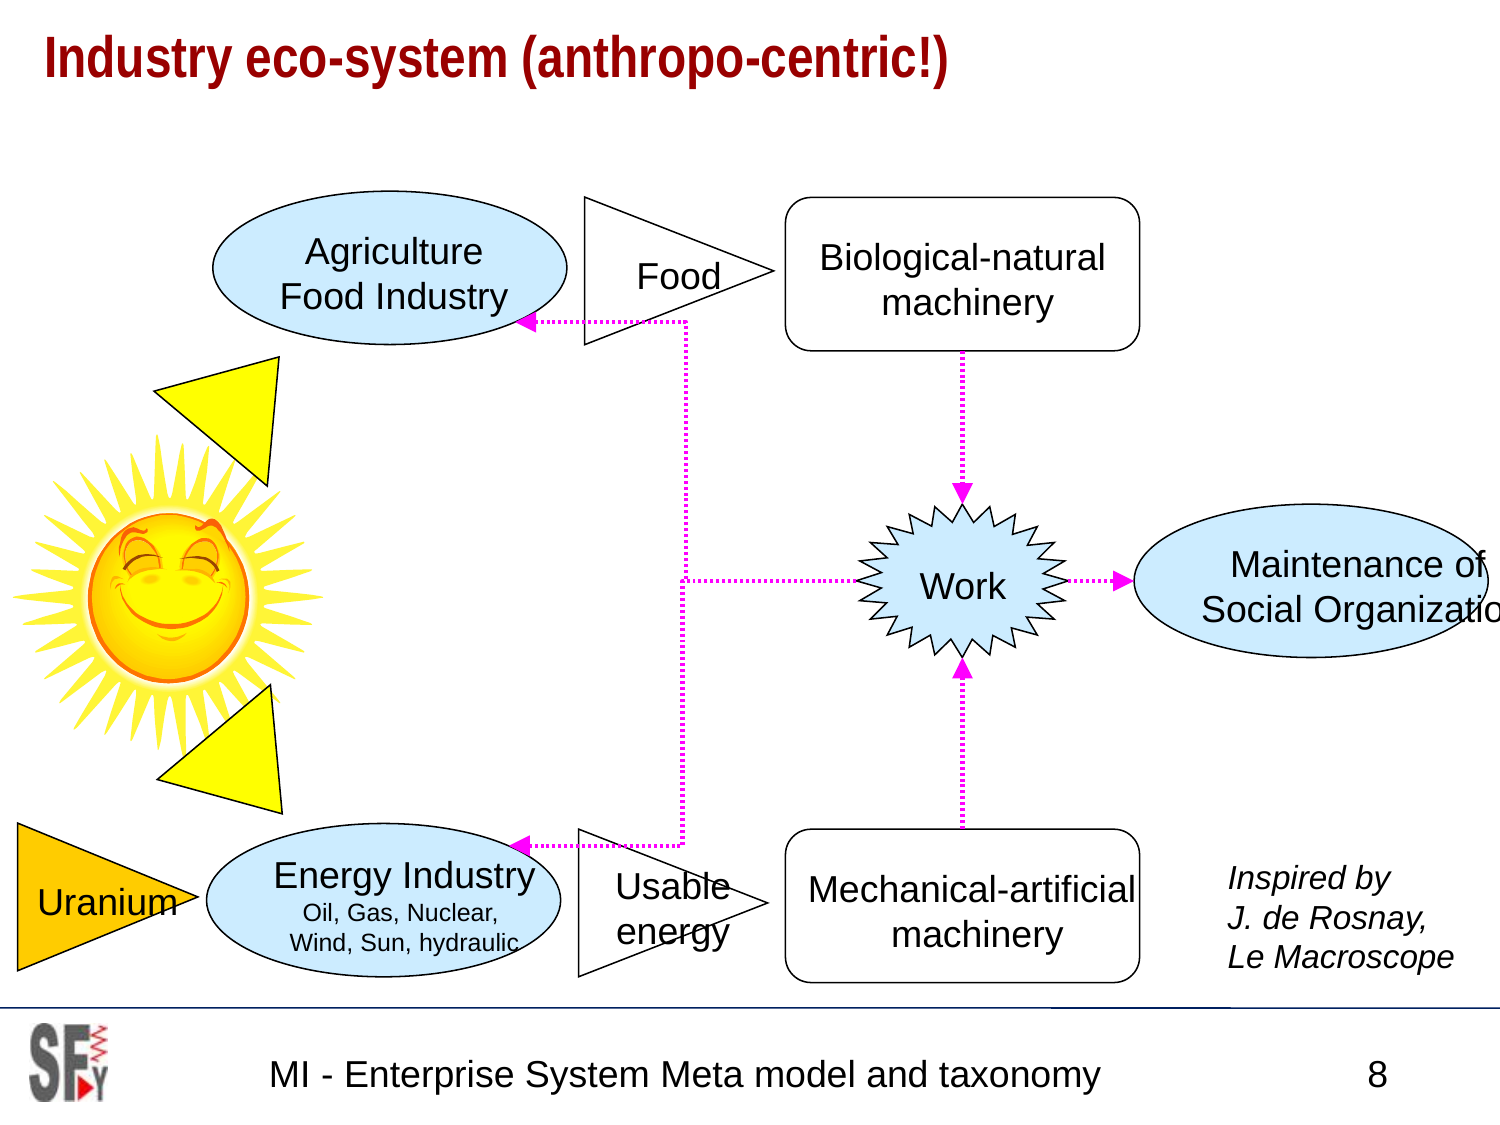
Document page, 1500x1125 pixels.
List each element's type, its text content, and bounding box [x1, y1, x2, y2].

text_box Food [584, 197, 774, 345]
text_box Inspired by J. de Rosnay, Le Macroscope [1212, 840, 1471, 984]
text_box Energy Industry Oil, Gas, Nuclear, Wind, Sun, hydraulic [206, 823, 561, 977]
text_box Mechanical-artificial machinery [785, 829, 1140, 983]
text_box [154, 356, 280, 487]
text_box Biological-natural machinery [785, 197, 1140, 351]
title Industry eco-system (anthropo-centric!) [29, 12, 1471, 138]
picture [29, 1023, 108, 1102]
text_box Work [856, 504, 1068, 658]
slide_number <numéro> [1352, 1034, 1490, 1103]
text_box Uranium [17, 823, 198, 971]
footer MI - Enterprise System Meta model and taxonomy [253, 1034, 1336, 1103]
text_box Agriculture Food Industry [212, 191, 567, 345]
picture [11, 433, 325, 765]
text_box Usable energy [578, 829, 768, 977]
text_box [157, 684, 283, 814]
text_box Maintenance of Social Organization [1134, 504, 1489, 658]
